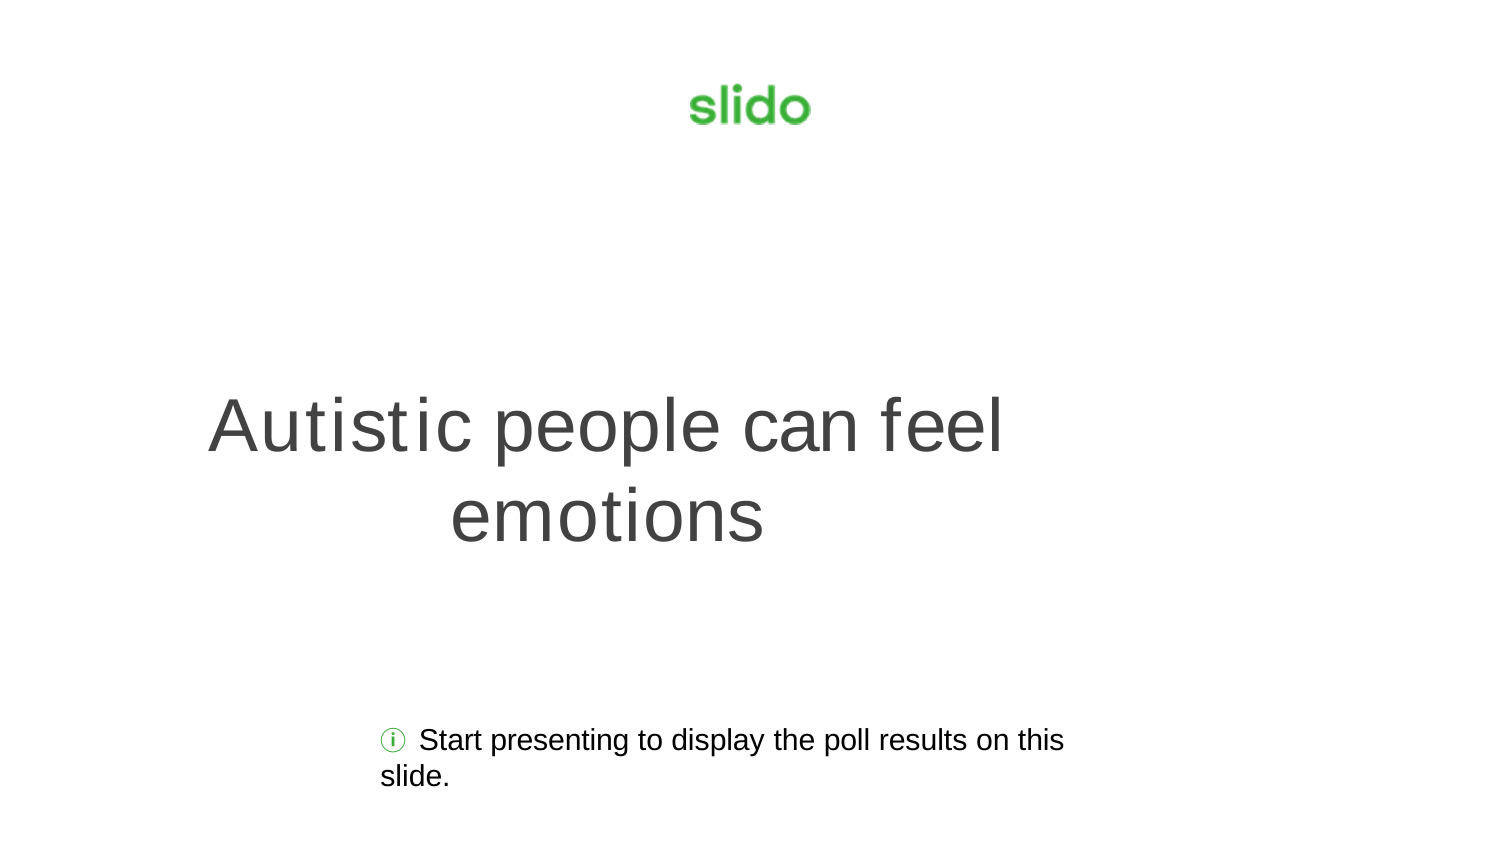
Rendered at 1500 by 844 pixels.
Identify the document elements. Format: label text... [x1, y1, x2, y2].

text_box ⓘ Start presenting to display the poll results on this slide. [378, 718, 1122, 759]
title Autistic people can feel emotions [206, 373, 1291, 469]
